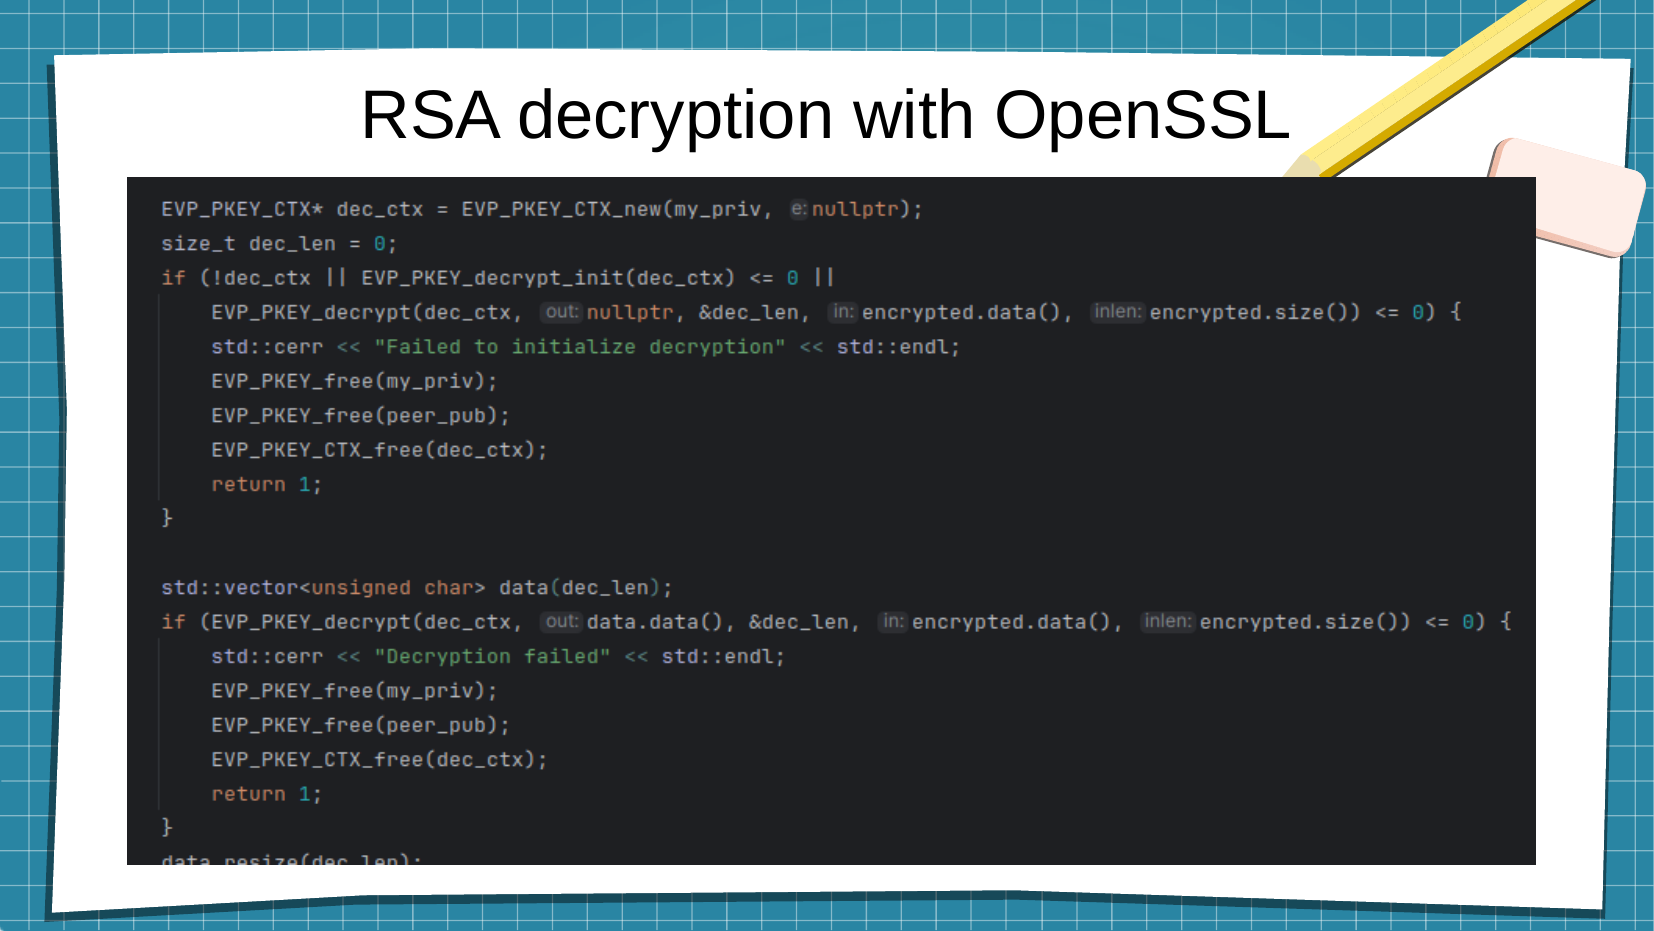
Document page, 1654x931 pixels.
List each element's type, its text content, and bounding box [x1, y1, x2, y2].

picture [127, 177, 1536, 865]
title RSA decryption with OpenSSL [82, 37, 1571, 193]
